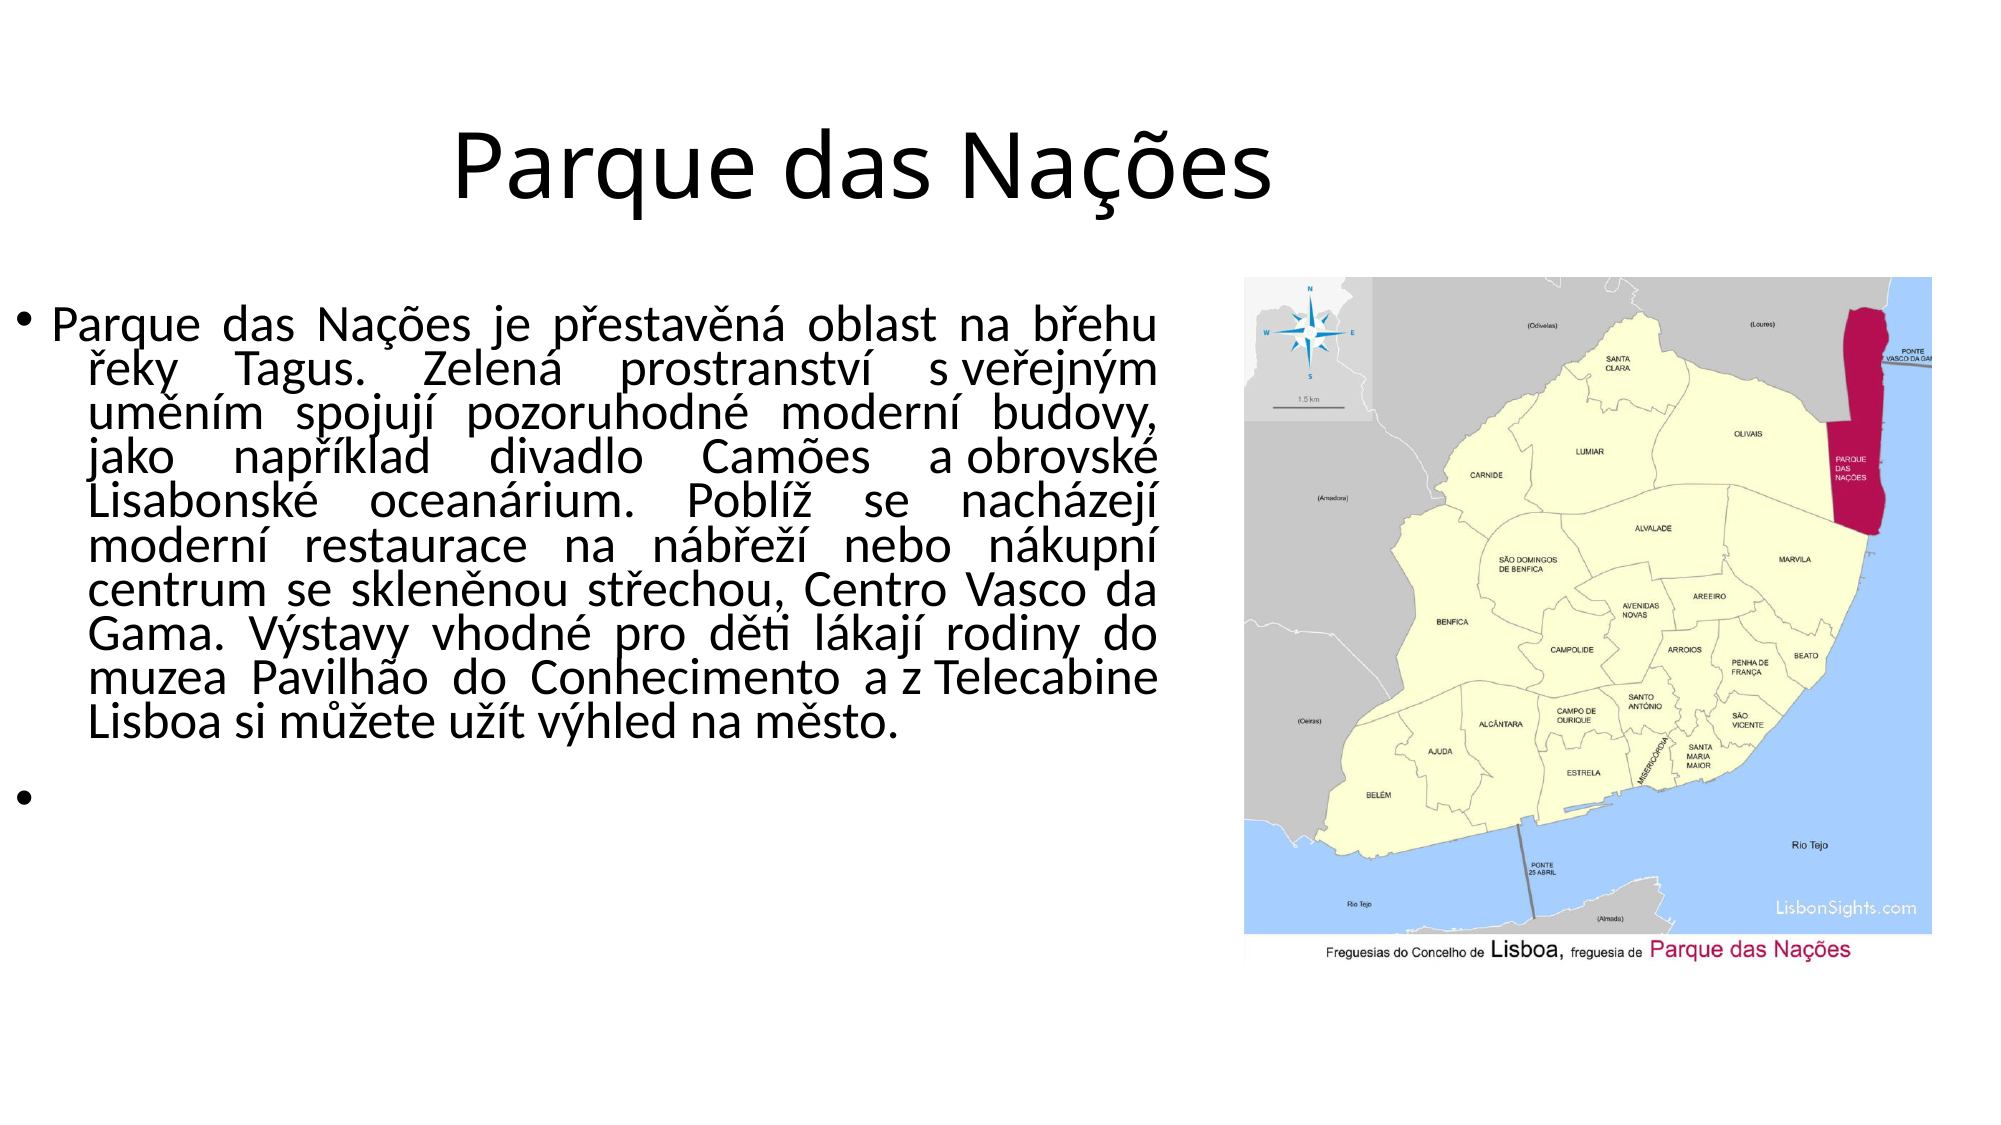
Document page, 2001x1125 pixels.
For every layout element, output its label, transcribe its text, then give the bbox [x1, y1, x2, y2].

title Parque das Nações [0, 59, 1726, 278]
list Parque das Nações je přestavěná oblast na břehu řeky Tagus. Zelená prostranství s veřejným uměním spojují pozoruhodné moderní budovy, jako například divadlo Camões a obrovské Lisabonské oceanárium. Poblíž se nacházejí moderní restaurace na nábřeží nebo nákupní centrum se skleněnou střechou, Centro Vasco da Gama. Výstavy vhodné pro děti lákají rodiny do muzea Pavilhão do Conhecimento a z Telecabine Lisboa si můžete užít výhled na město. [0, 298, 1174, 790]
picture [1244, 277, 1932, 965]
